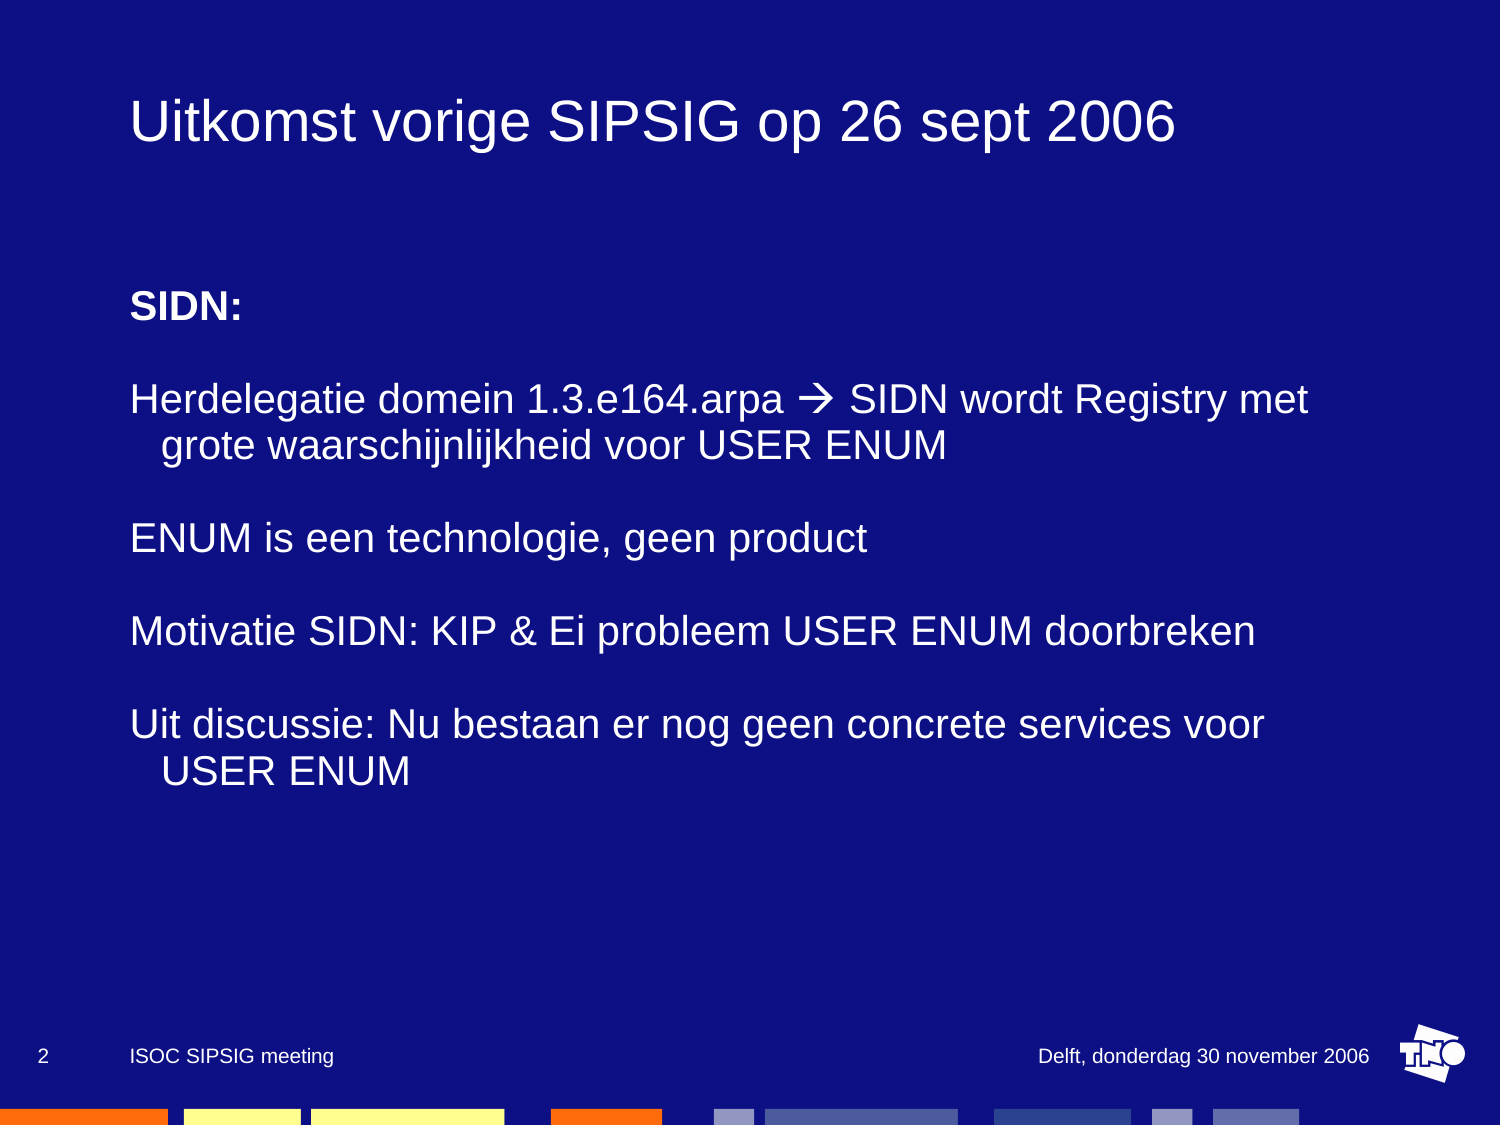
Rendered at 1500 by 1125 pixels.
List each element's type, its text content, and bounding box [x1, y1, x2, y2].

title Uitkomst vorige SIPSIG op 26 sept 2006 [129, 88, 1370, 223]
picture [1400, 1024, 1465, 1083]
text_box SIDN: Herdelegatie domein 1.3.e164.arpa  SIDN wordt Registry met grote waarschijnlijkheid voor USER ENUM ENUM is een technologie, geen product Motivatie SIDN: KIP & Ei probleem USER ENUM doorbreken Uit discussie: Nu bestaan er nog geen concrete services voor USER ENUM [129, 235, 1388, 941]
